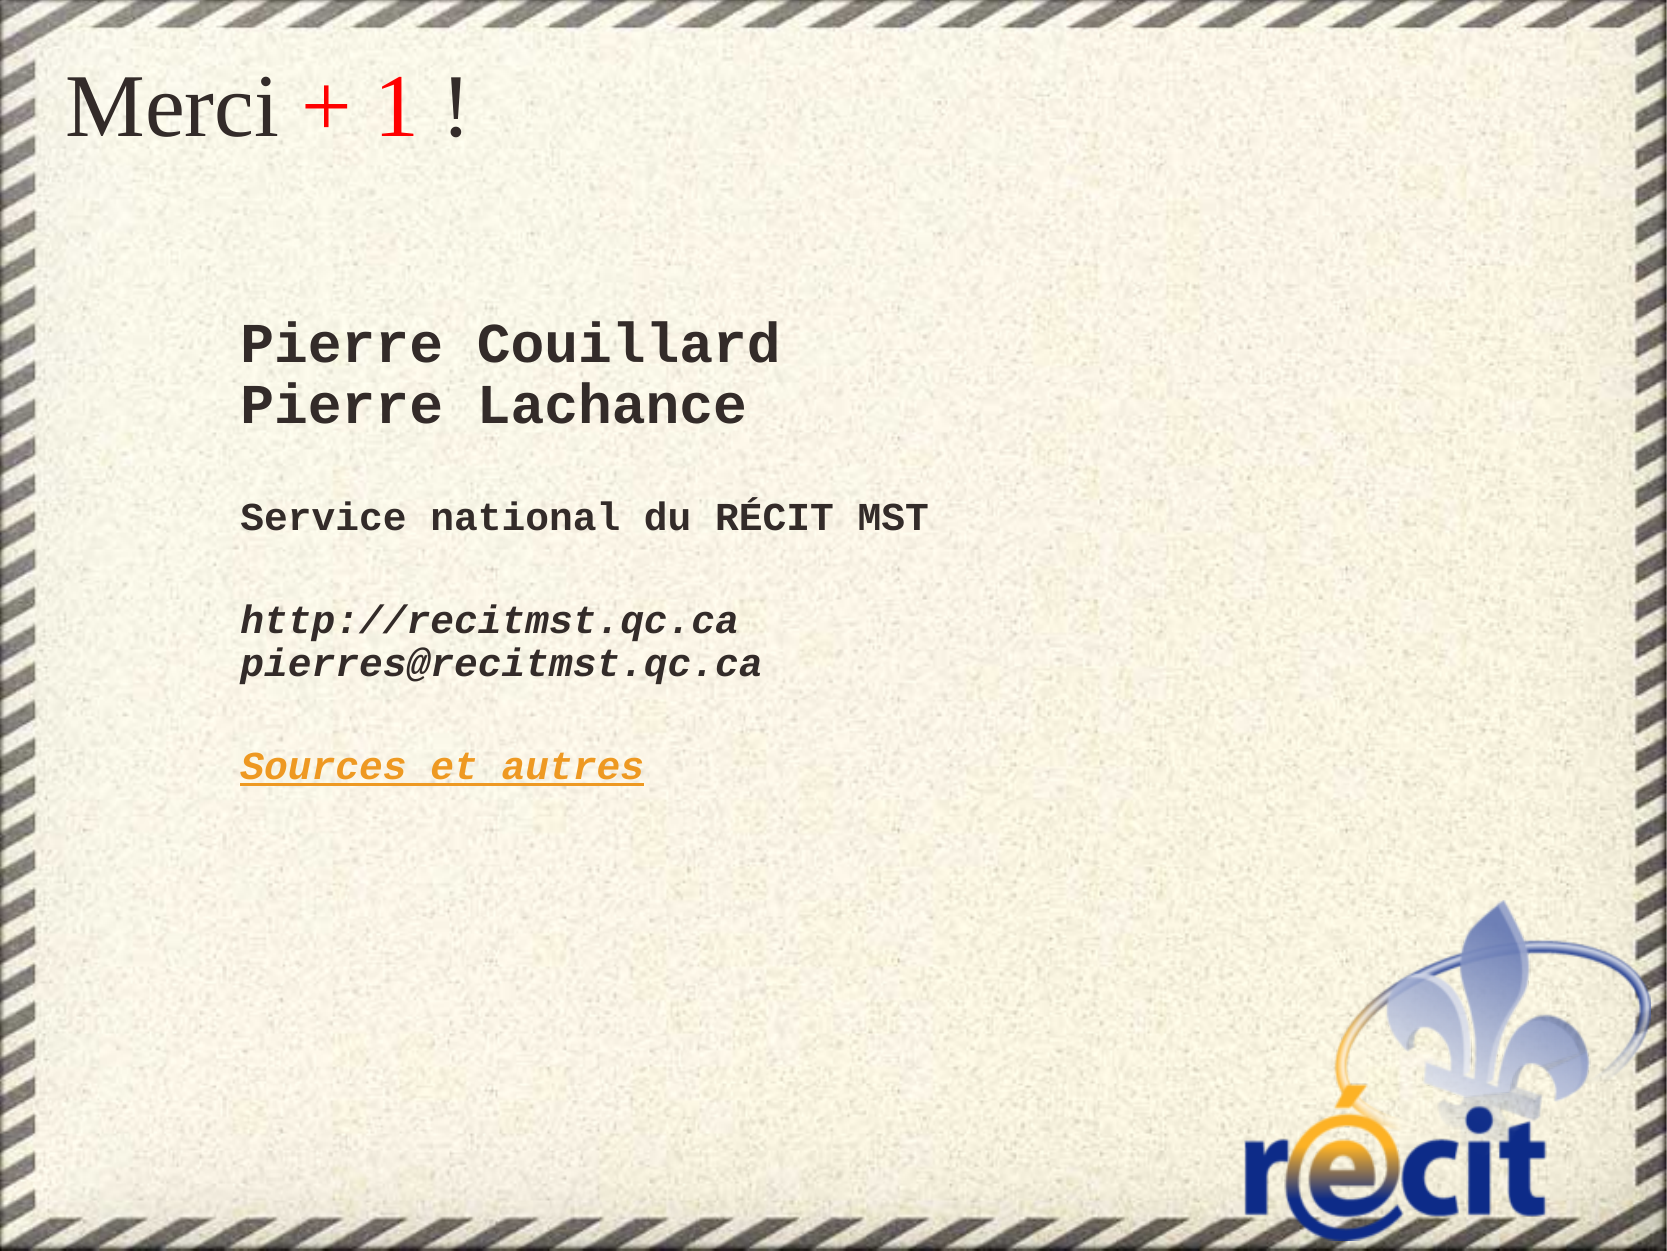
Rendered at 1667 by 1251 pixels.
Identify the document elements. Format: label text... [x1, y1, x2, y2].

picture [0, 0, 1667, 1251]
title Merci + 1 ! [65, 61, 1653, 213]
list Pierre Couillard Pierre Lachance Service national du RÉCIT MST http://recitmst.qc.ca pierres@recitmst.qc.ca Sources et autres [240, 316, 1151, 969]
